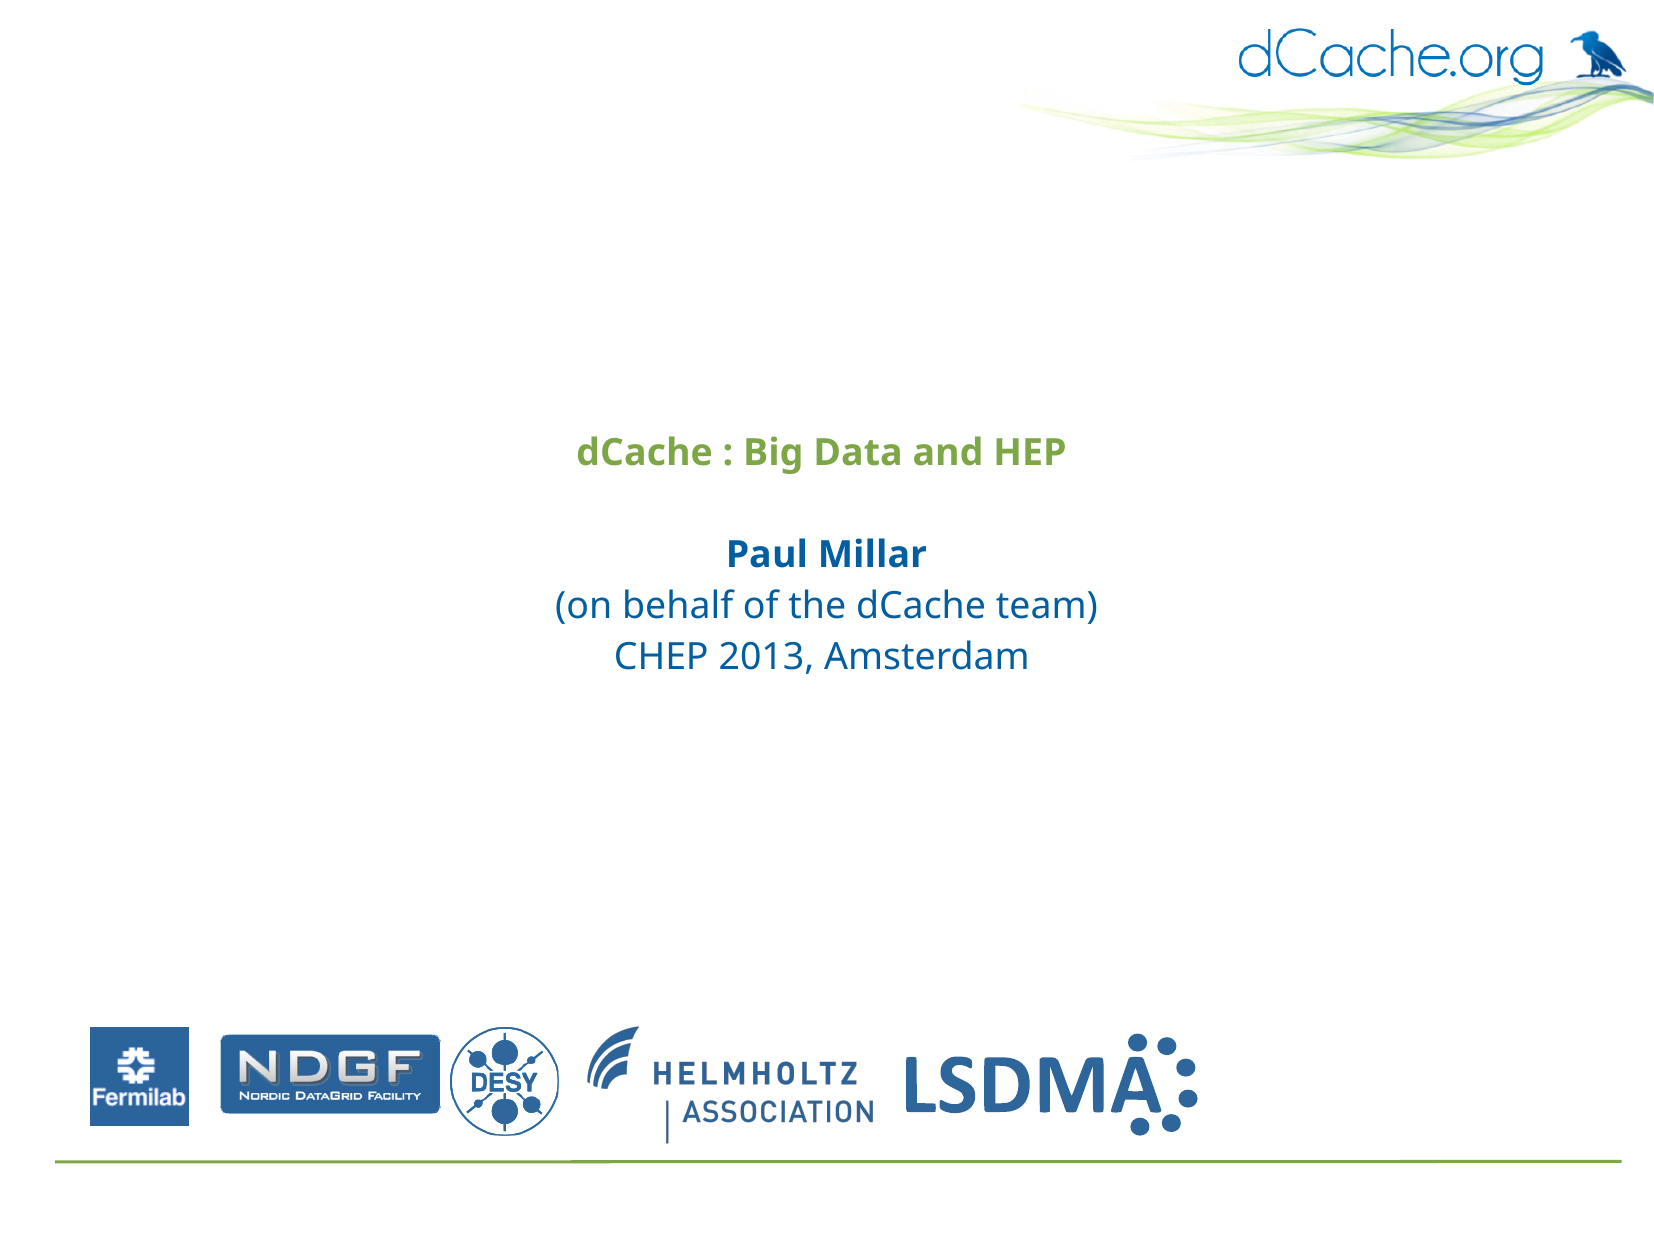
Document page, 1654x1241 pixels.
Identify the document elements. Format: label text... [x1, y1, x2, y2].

picture [956, 16, 1654, 169]
picture [906, 1033, 1198, 1136]
picture [204, 1011, 559, 1139]
picture [90, 1027, 189, 1126]
picture [573, 1015, 887, 1155]
text_box dCache : Big Data and HEP Paul Millar (on behalf of the dCache team) CHEP 2013, Amsterdam [0, 417, 1654, 689]
